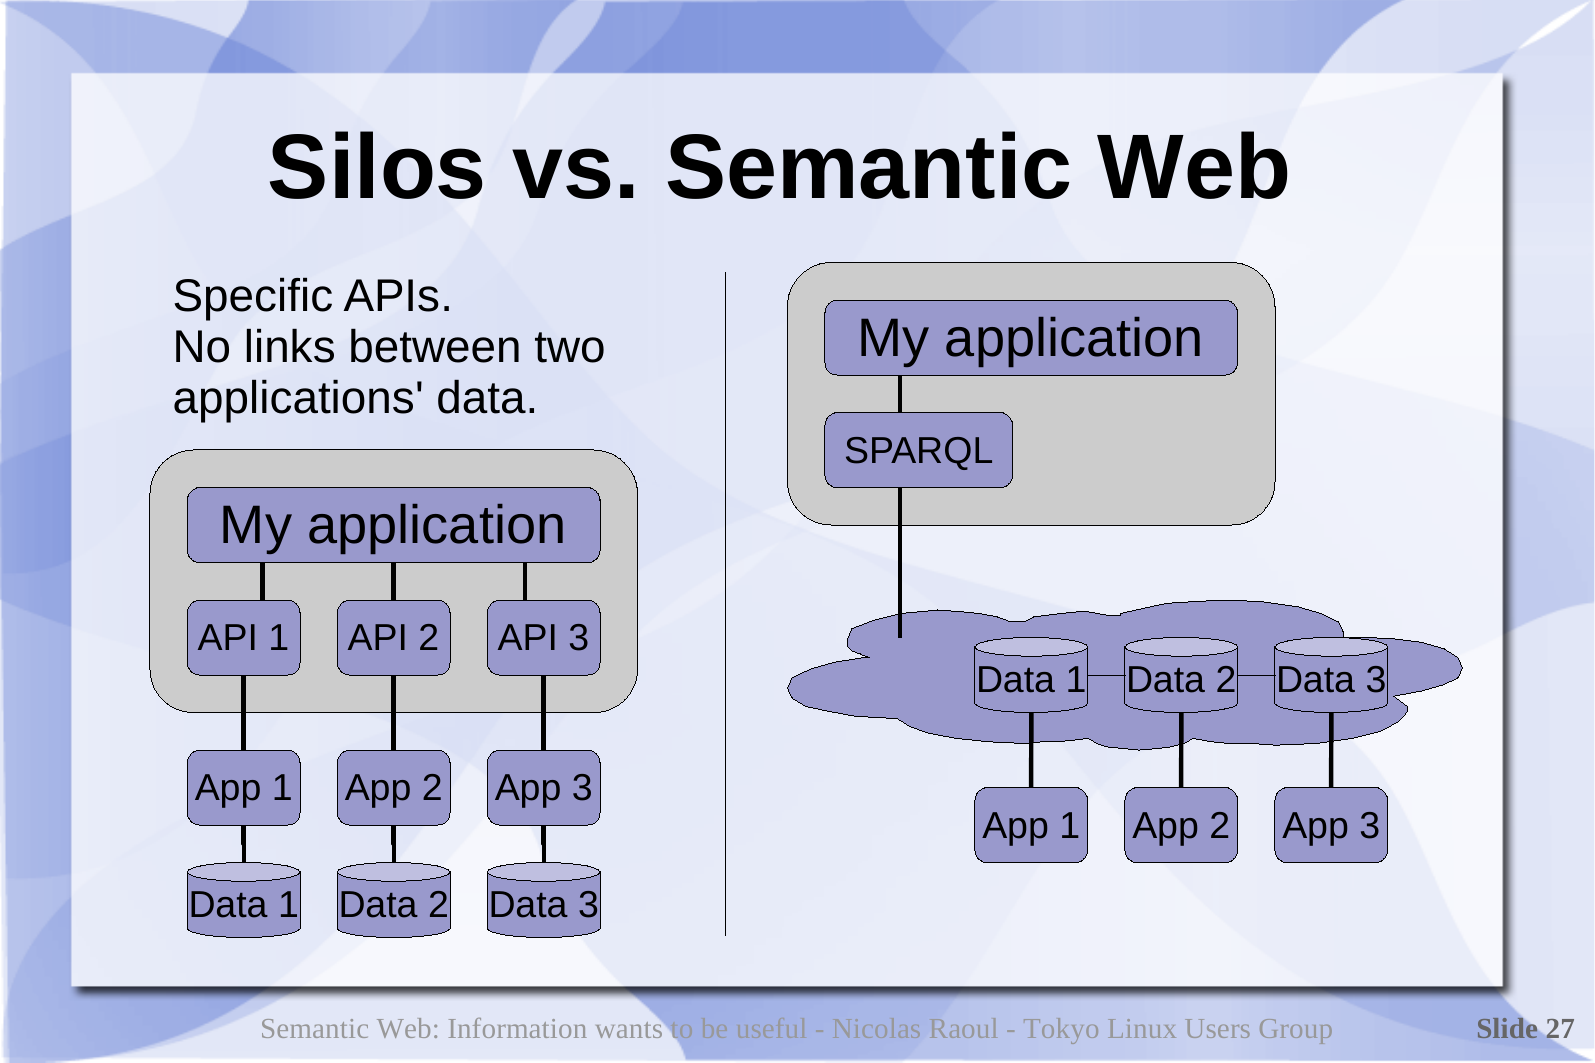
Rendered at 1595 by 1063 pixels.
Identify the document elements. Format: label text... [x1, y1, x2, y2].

title Silos vs. Semantic Web [79, 85, 1481, 248]
text_box Data 1 [974, 647, 1088, 713]
text_box Data 2 [337, 872, 451, 938]
text_box API 3 [487, 600, 601, 676]
text_box API 2 [337, 600, 451, 676]
text_box Specific APIs. No links between two applications' data. [157, 262, 646, 449]
text_box App 1 [187, 750, 301, 826]
text_box [149, 449, 638, 713]
text_box App 2 [337, 750, 451, 826]
text_box Data 3 [1274, 647, 1388, 713]
text_box My application [824, 300, 1238, 376]
text_box App 3 [1274, 787, 1388, 863]
text_box [1184, 676, 1329, 746]
text_box [787, 600, 1344, 744]
text_box My application [187, 487, 601, 563]
text_box API 1 [187, 600, 301, 676]
text_box [1334, 637, 1463, 741]
text_box App 1 [974, 787, 1088, 863]
text_box [1034, 676, 1179, 751]
text_box App 3 [487, 750, 601, 826]
text_box [396, 563, 541, 713]
text_box [787, 262, 1276, 526]
text_box [246, 563, 391, 713]
text_box Data 2 [1124, 647, 1238, 713]
picture [0, 0, 1595, 1063]
text_box Data 3 [487, 872, 601, 938]
text_box Data 1 [187, 872, 301, 938]
text_box App 2 [1124, 787, 1238, 863]
text_box SPARQL [824, 412, 1013, 488]
